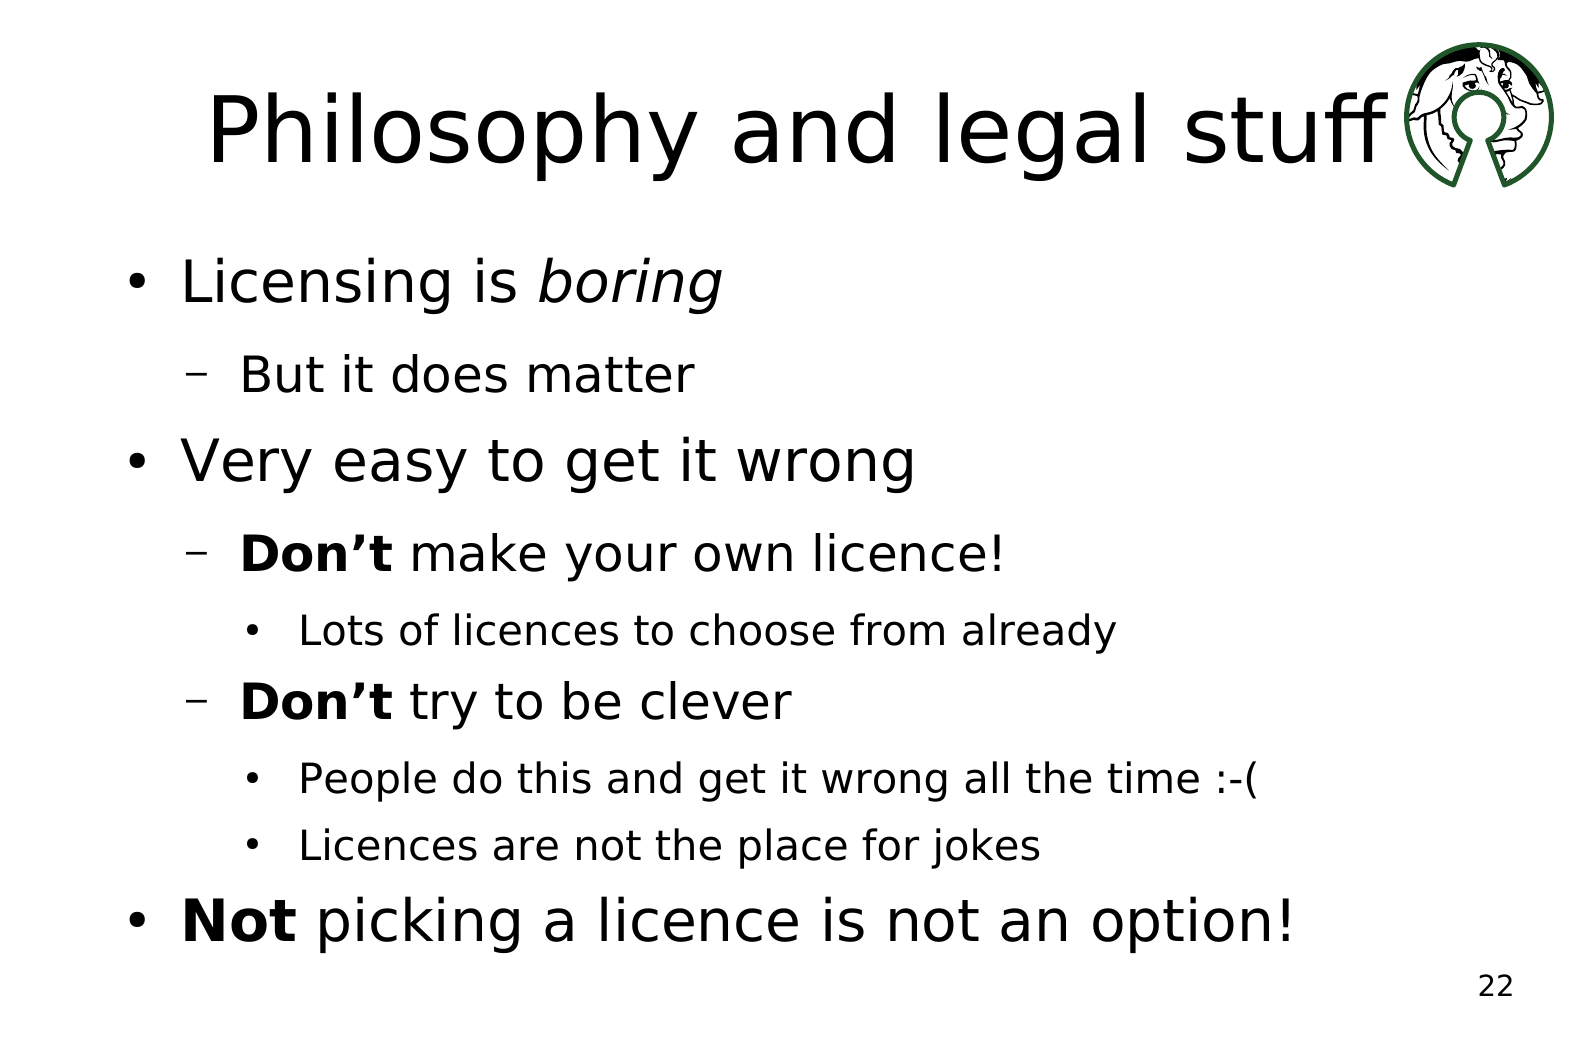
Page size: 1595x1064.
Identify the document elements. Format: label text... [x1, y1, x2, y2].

title Philosophy and legal stuff [79, 42, 1515, 220]
list Licensing is boring But it does matter Very easy to get it wrong Don’t make your own licence! Lots of licences to choose from already Don’t try to be clever People do this and get it wrong all the time :-( Licences are not the place for jokes Not picking a licence is not an option! [79, 248, 1515, 956]
